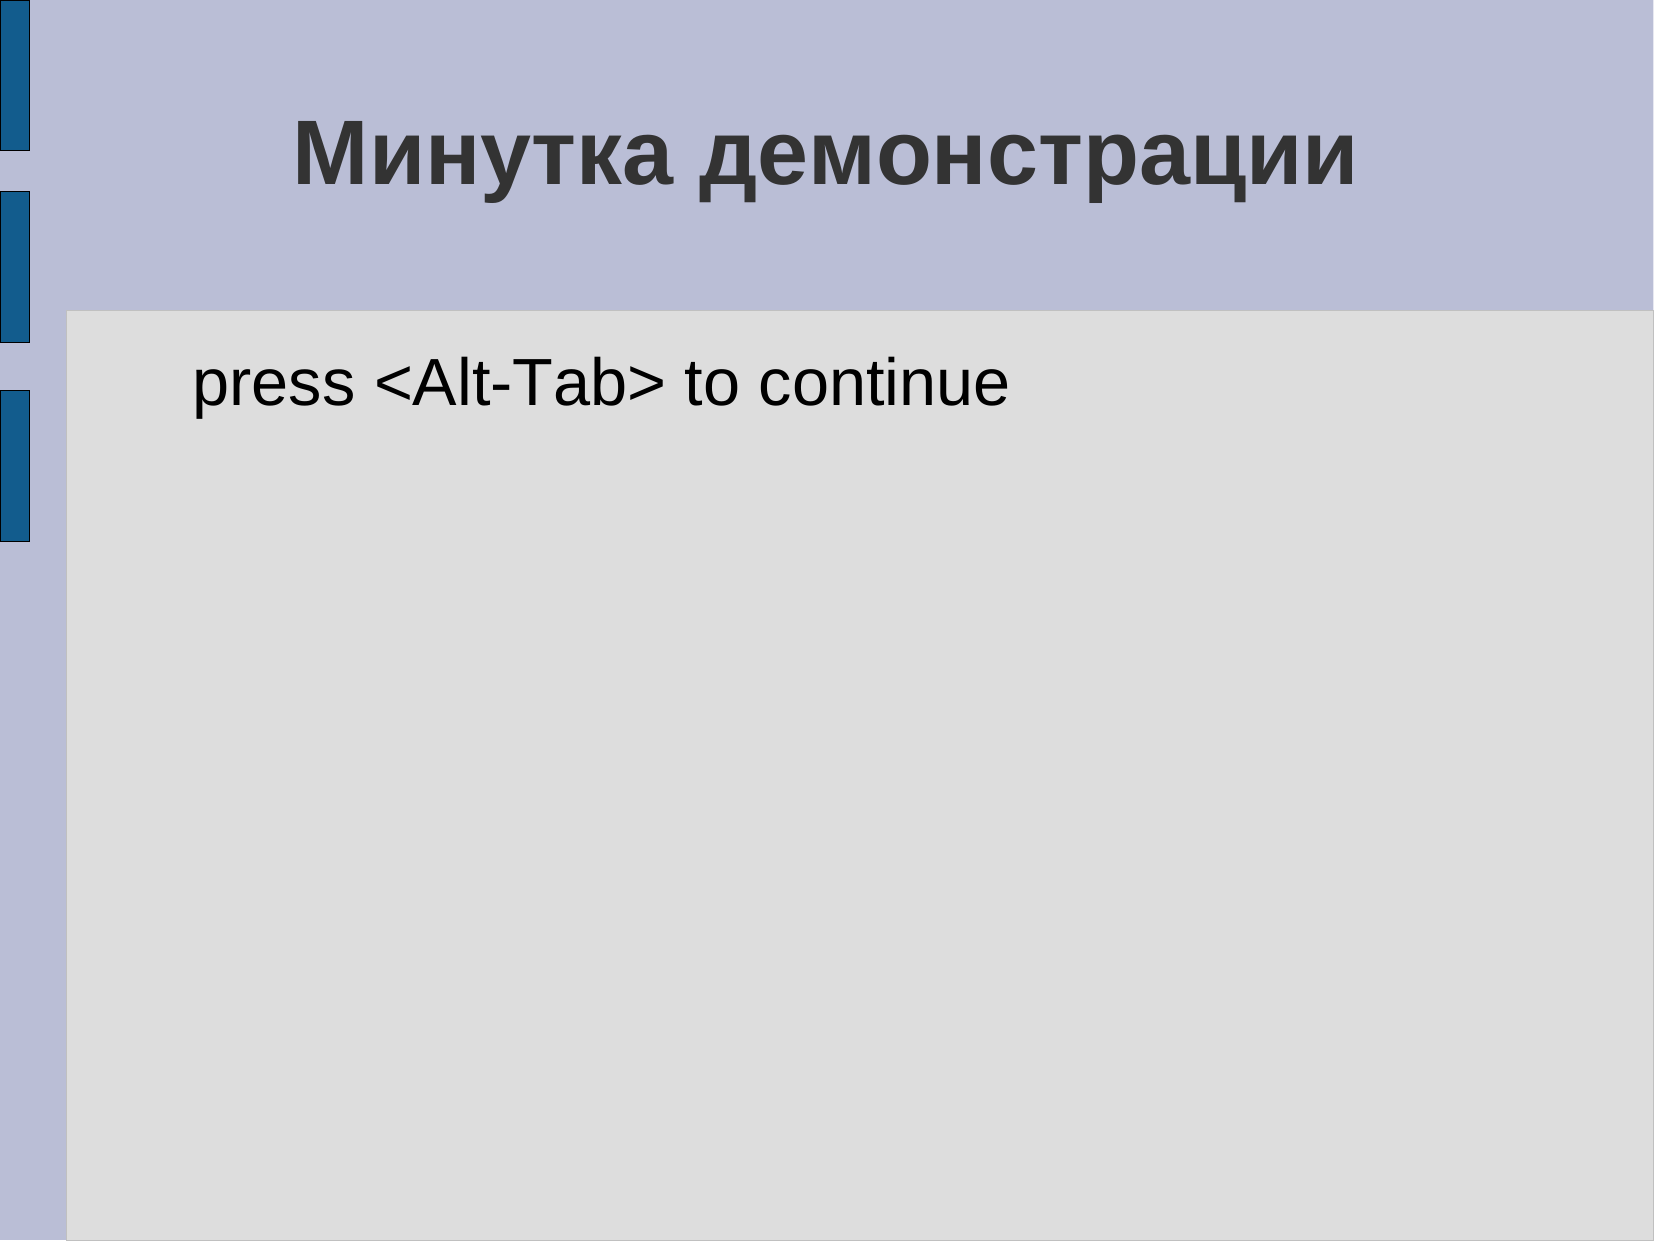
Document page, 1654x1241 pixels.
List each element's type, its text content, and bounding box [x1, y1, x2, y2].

title Минутка демонстрации [82, 56, 1571, 250]
list press <Alt-Tab> to continue [121, 344, 1534, 1164]
